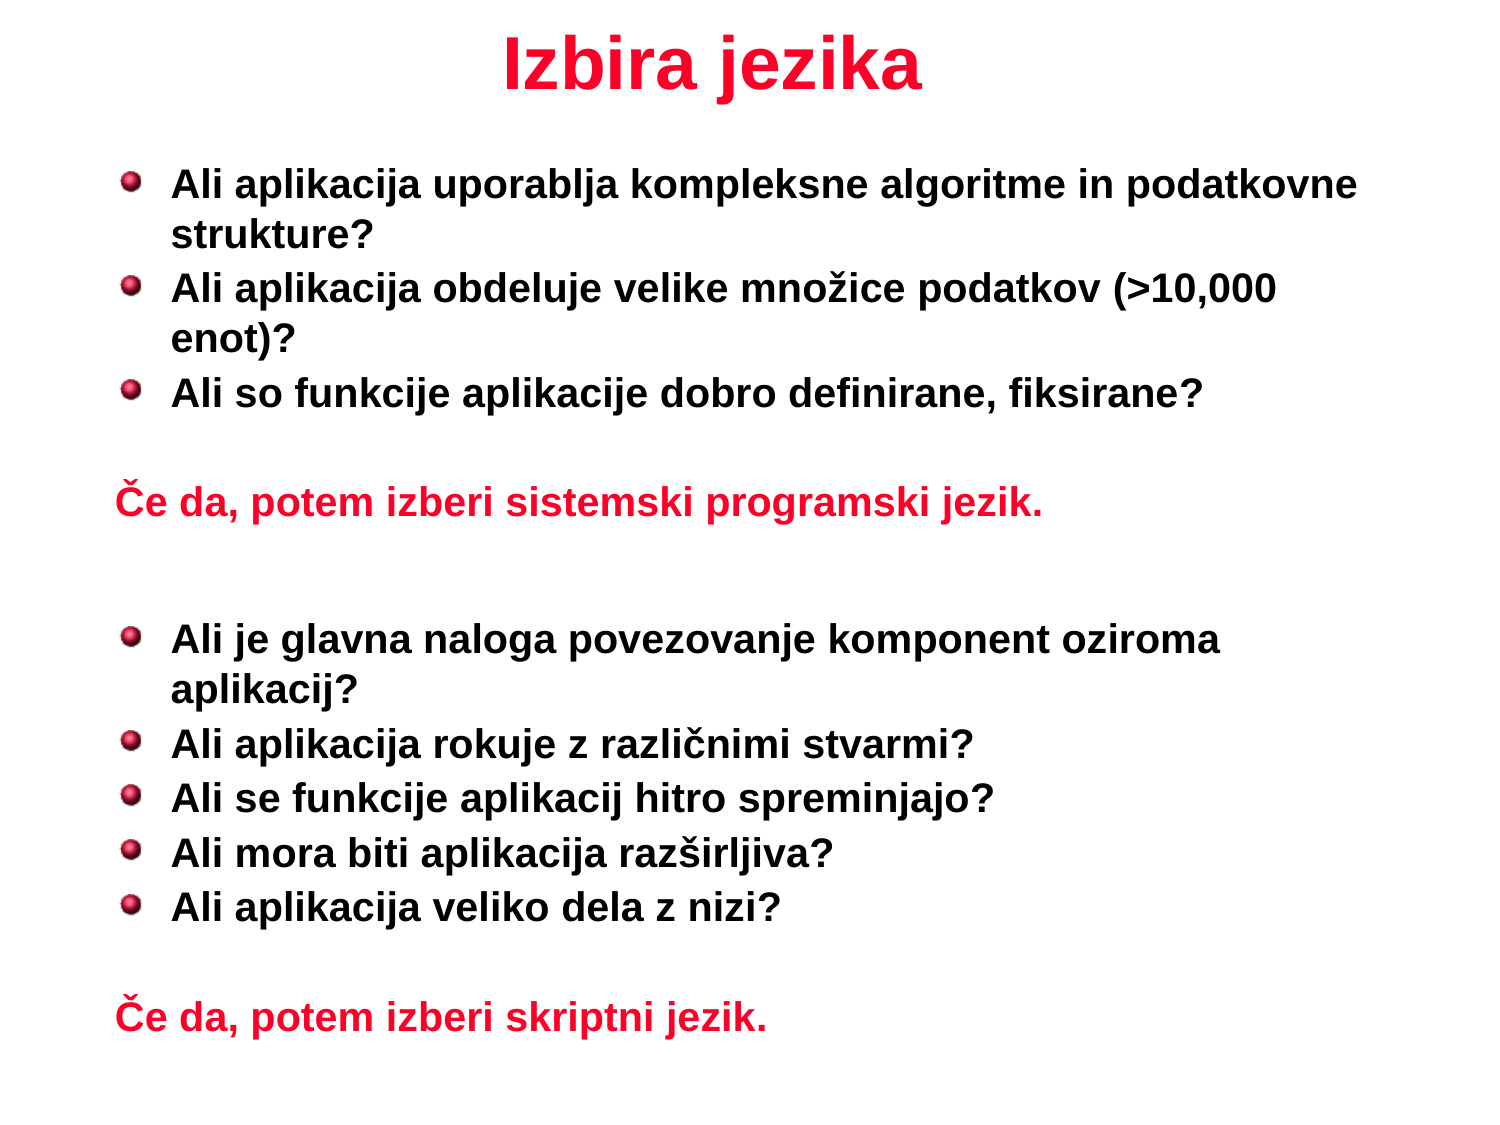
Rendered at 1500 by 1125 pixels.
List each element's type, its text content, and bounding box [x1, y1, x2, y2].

title Izbira jezika [87, 6, 1338, 113]
list Ali aplikacija uporablja kompleksne algoritme in podatkovne strukture? Ali aplikacija obdeluje velike množice podatkov (>10,000 enot)? Ali so funkcije aplikacije dobro definirane, fiksirane? Če da, potem izberi sistemski programski jezik. Ali je glavna naloga povezovanje komponent oziroma aplikacij? Ali aplikacija rokuje z različnimi stvarmi? Ali se funkcije aplikacij hitro spreminjajo? Ali mora biti aplikacija razširljiva? Ali aplikacija veliko dela z nizi? Če da, potem izberi skriptni jezik. [99, 149, 1425, 1057]
